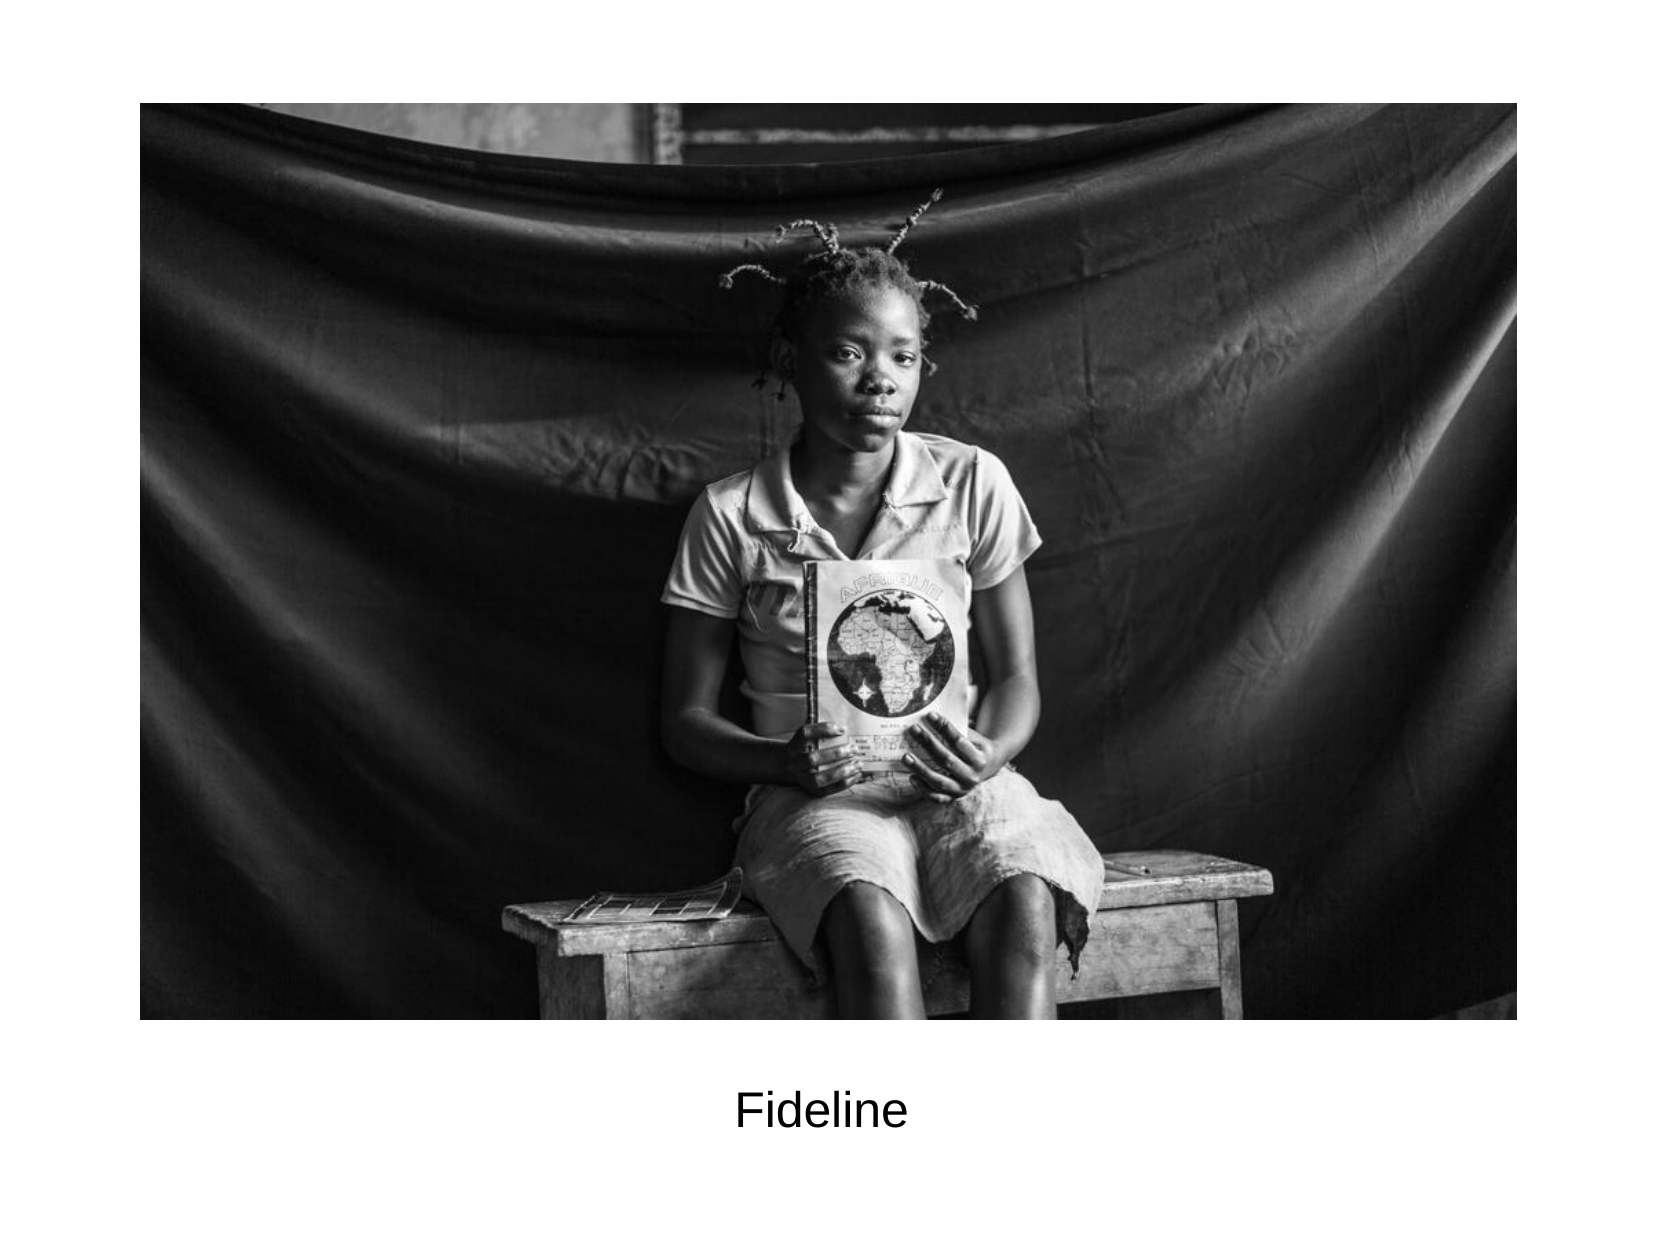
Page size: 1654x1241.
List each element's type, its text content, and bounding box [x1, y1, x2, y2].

text_box Fideline [649, 1074, 980, 1146]
picture [140, 103, 1517, 1020]
